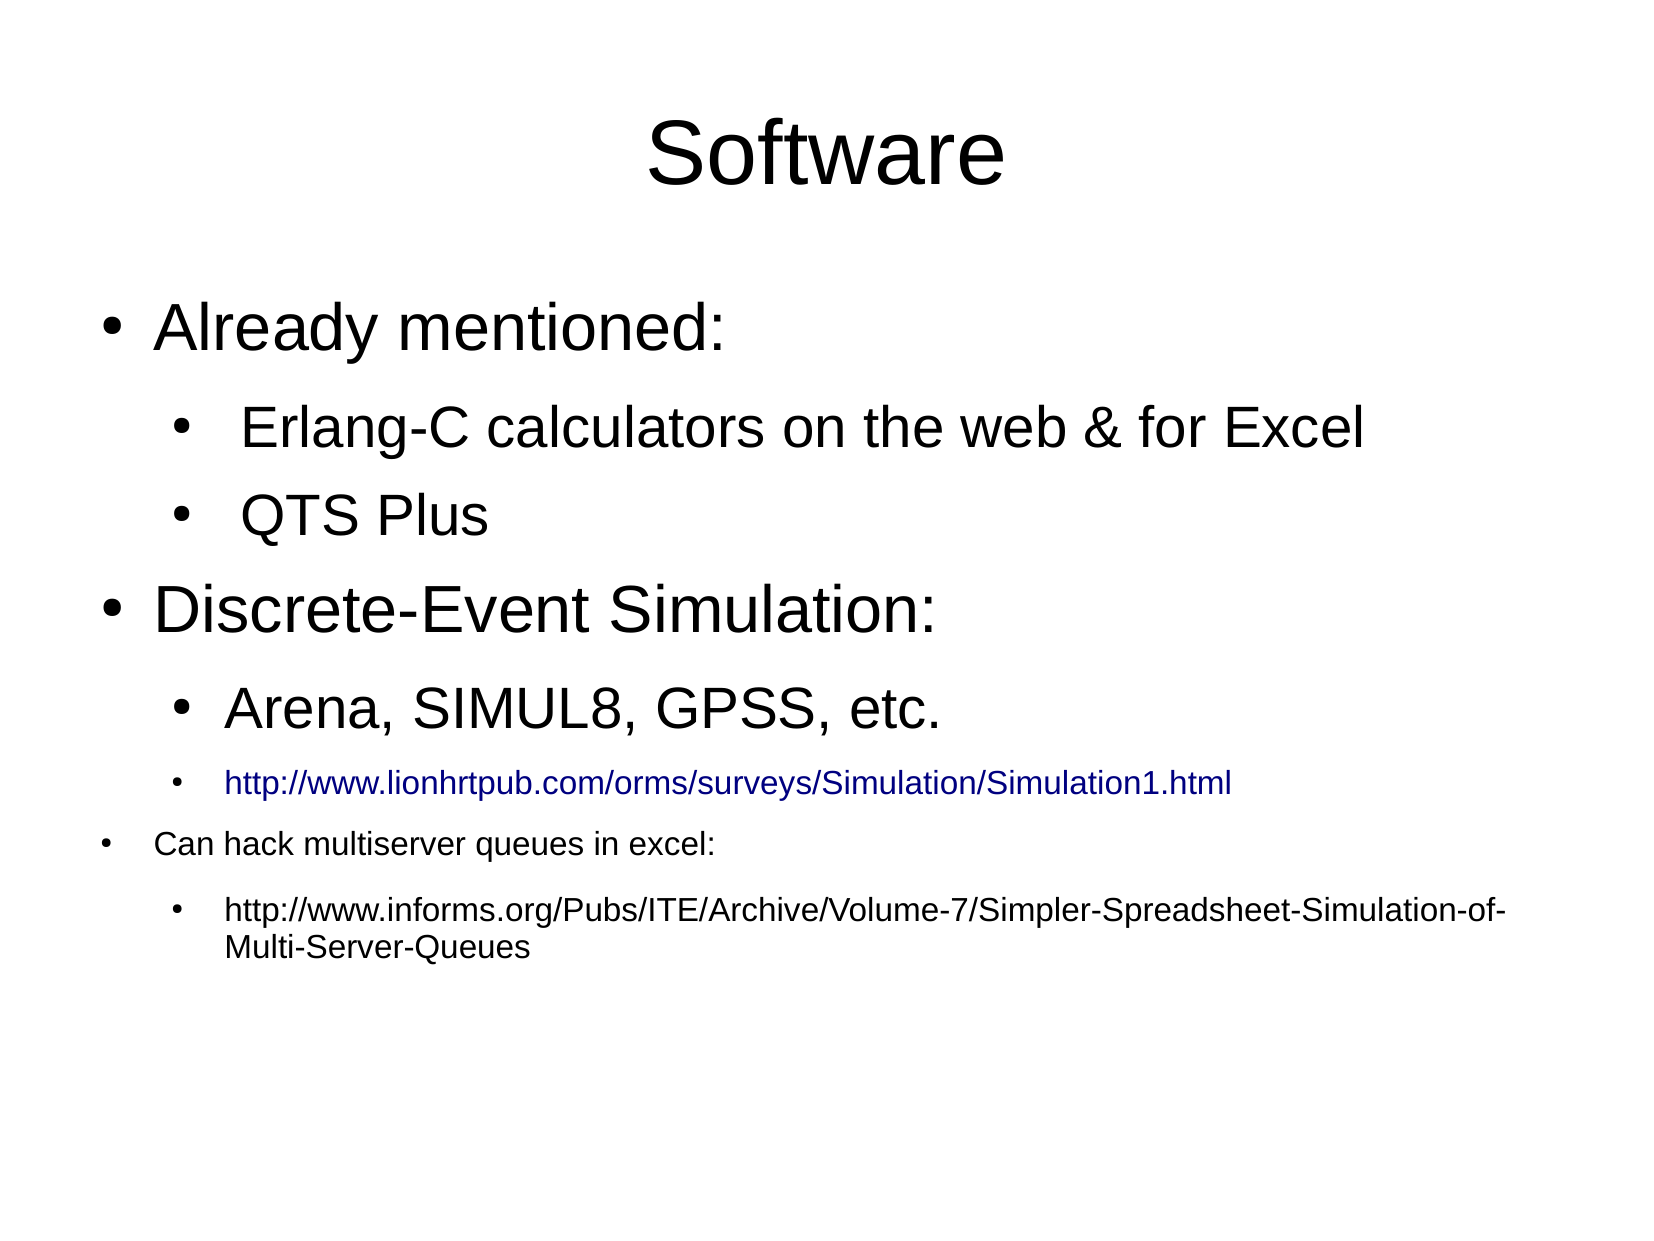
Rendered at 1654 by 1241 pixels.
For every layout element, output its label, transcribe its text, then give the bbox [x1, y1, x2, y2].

list Already mentioned: Erlang-C calculators on the web & for Excel QTS Plus Discrete-Event Simulation: Arena, SIMUL8, GPSS, etc. http://www.lionhrtpub.com/orms/surveys/Simulation/Simulation1.html Can hack multiserver queues in excel: http://www.informs.org/Pubs/ITE/Archive/Volume-7/Simpler-Spreadsheet-Simulation-of-Multi-Server-Queues [82, 290, 1571, 1109]
title Software [82, 56, 1571, 250]
